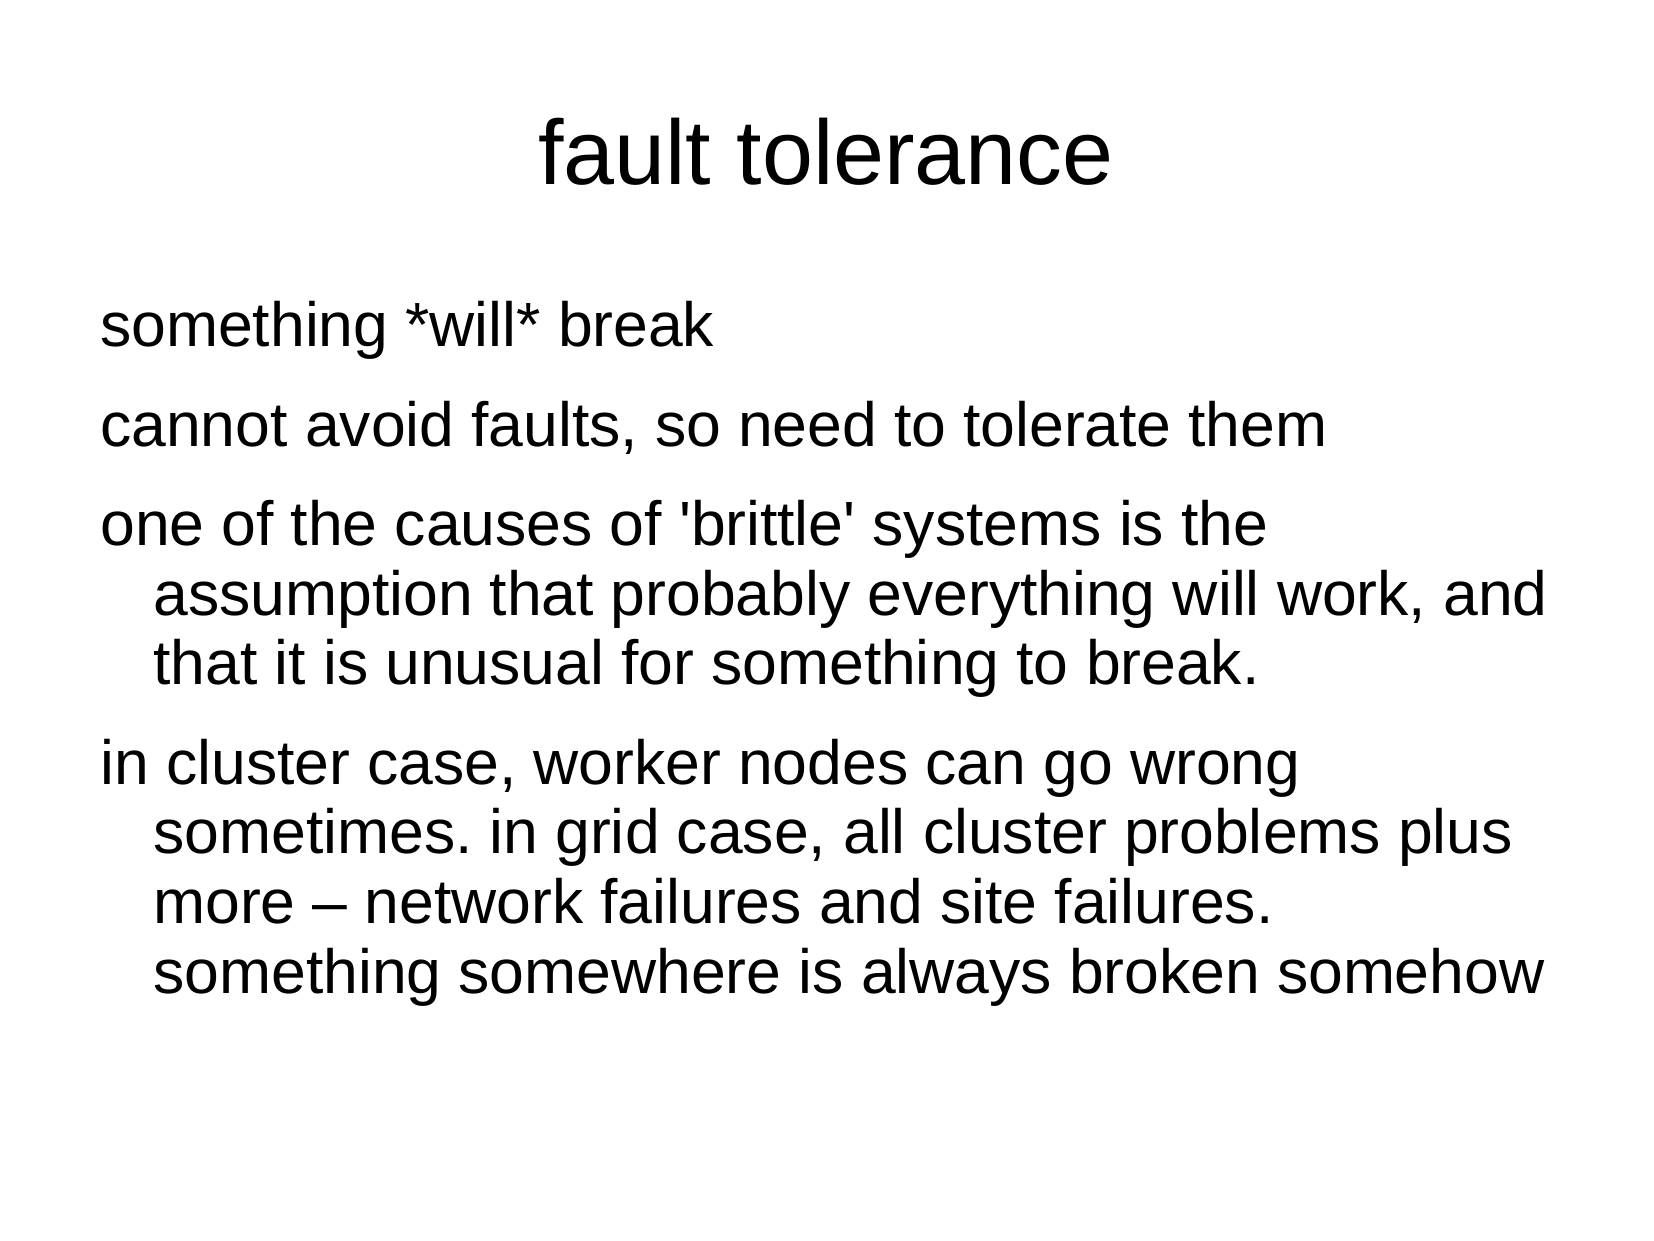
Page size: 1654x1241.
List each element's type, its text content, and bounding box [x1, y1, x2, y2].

title fault tolerance [82, 49, 1571, 257]
list something *will* break cannot avoid faults, so need to tolerate them one of the causes of 'brittle' systems is the assumption that probably everything will work, and that it is unusual for something to break. in cluster case, worker nodes can go wrong sometimes. in grid case, all cluster problems plus more – network failures and site failures. something somewhere is always broken somehow [82, 290, 1571, 1147]
